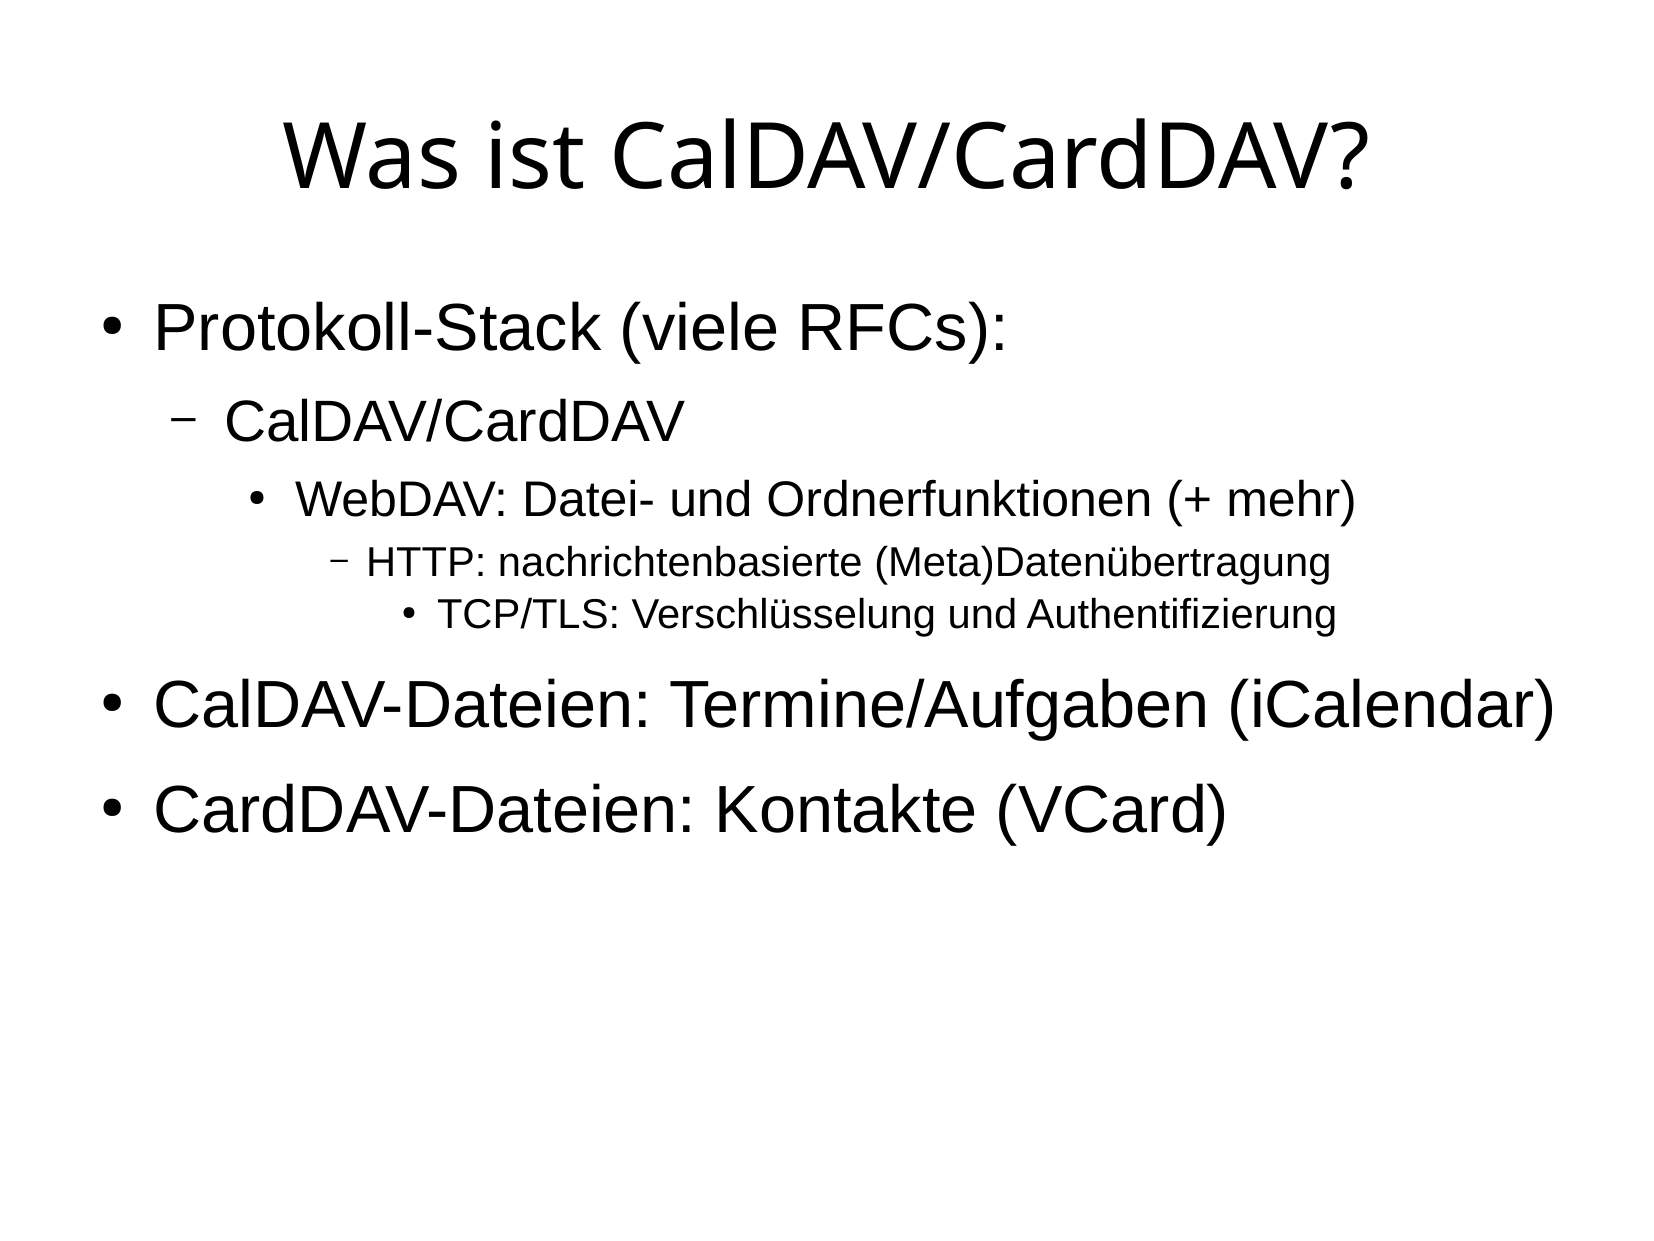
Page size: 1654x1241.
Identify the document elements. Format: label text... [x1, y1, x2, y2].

list Protokoll-Stack (viele RFCs): CalDAV/CardDAV WebDAV: Datei- und Ordnerfunktionen (+ mehr) HTTP: nachrichtenbasierte (Meta)Datenübertragung TCP/TLS: Verschlüsselung und Authentifizierung CalDAV-Dateien: Termine/Aufgaben (iCalendar) CardDAV-Dateien: Kontakte (VCard) [82, 290, 1571, 1010]
title Was ist CalDAV/CardDAV? [82, 49, 1571, 257]
